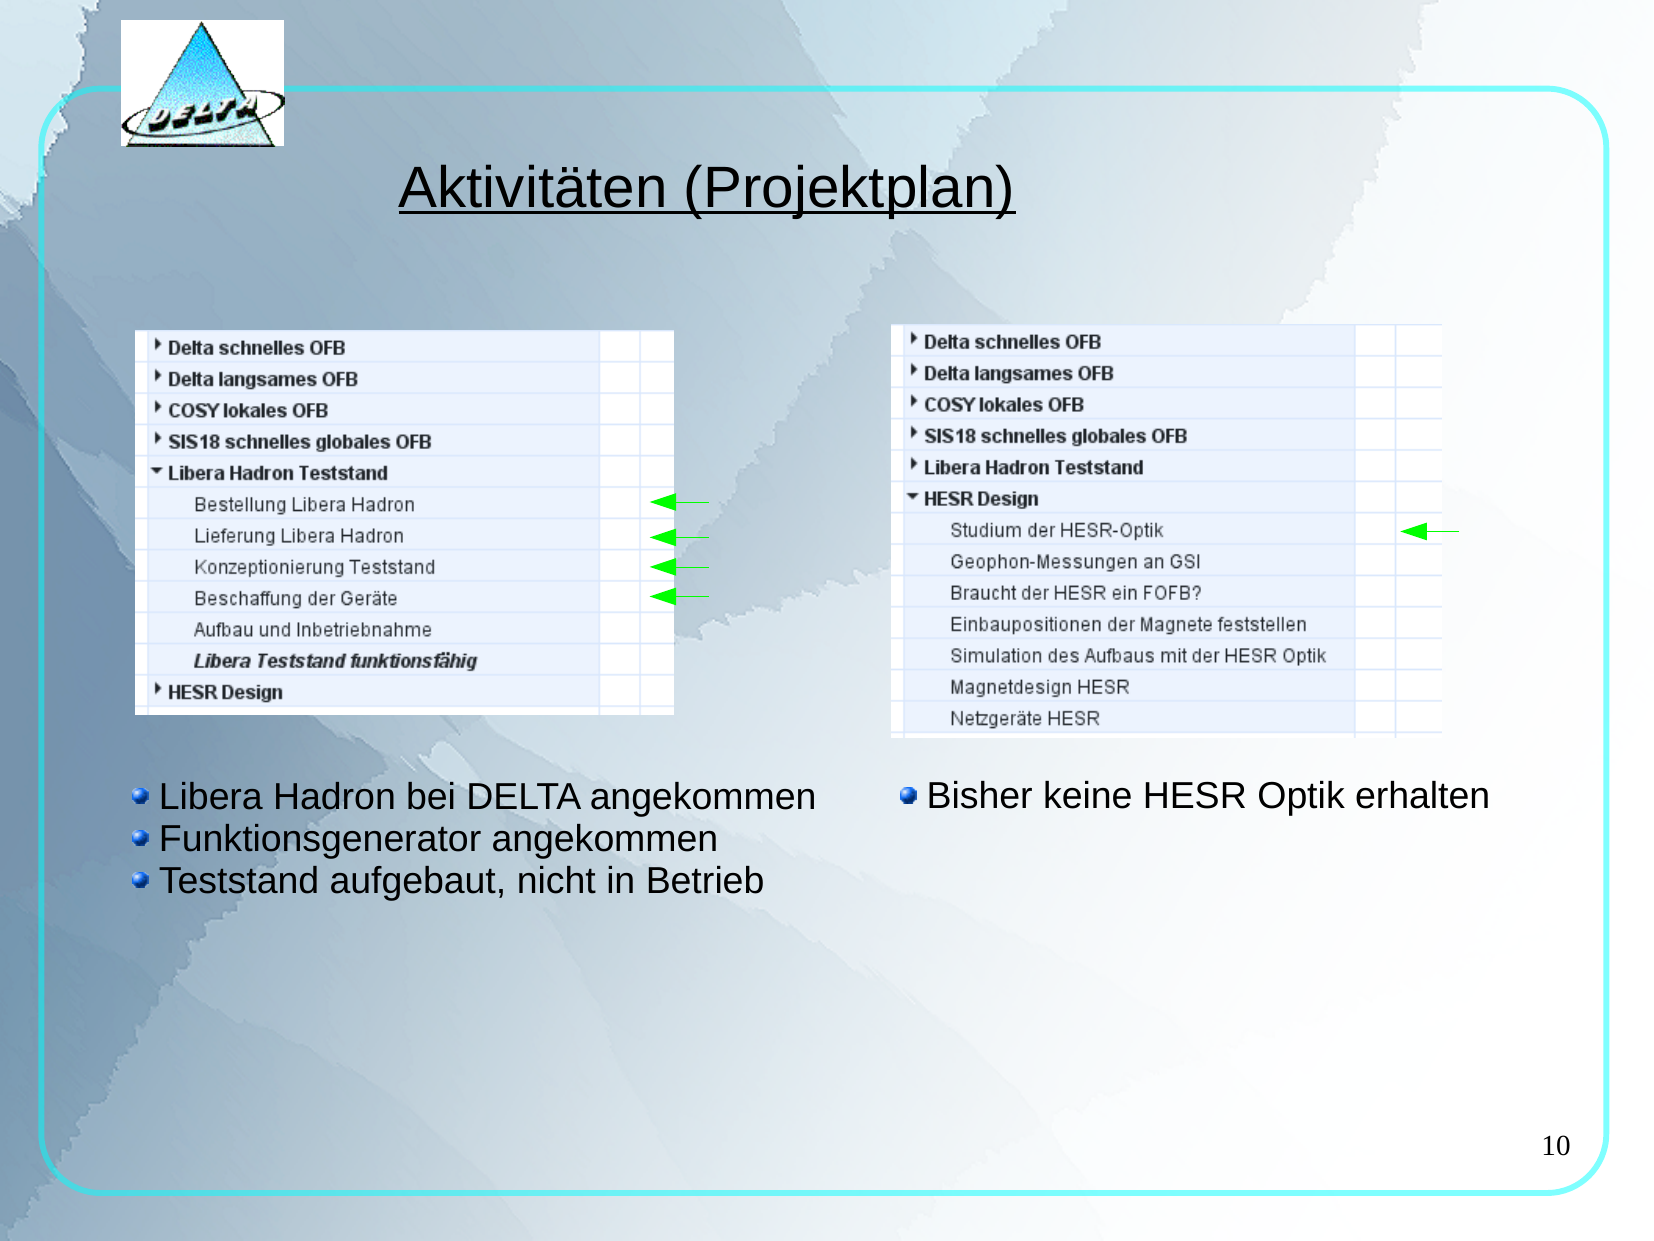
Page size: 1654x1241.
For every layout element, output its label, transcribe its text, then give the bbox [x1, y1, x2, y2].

text_box Aktivitäten (Projektplan) [383, 147, 1031, 236]
picture [0, 0, 1654, 1241]
text_box Bisher keine HESR Optik erhalten [885, 767, 1536, 829]
text_box Libera Hadron bei DELTA angekommen Funktionsgenerator angekommen Teststand aufgebaut, nicht in Betrieb [118, 767, 857, 922]
